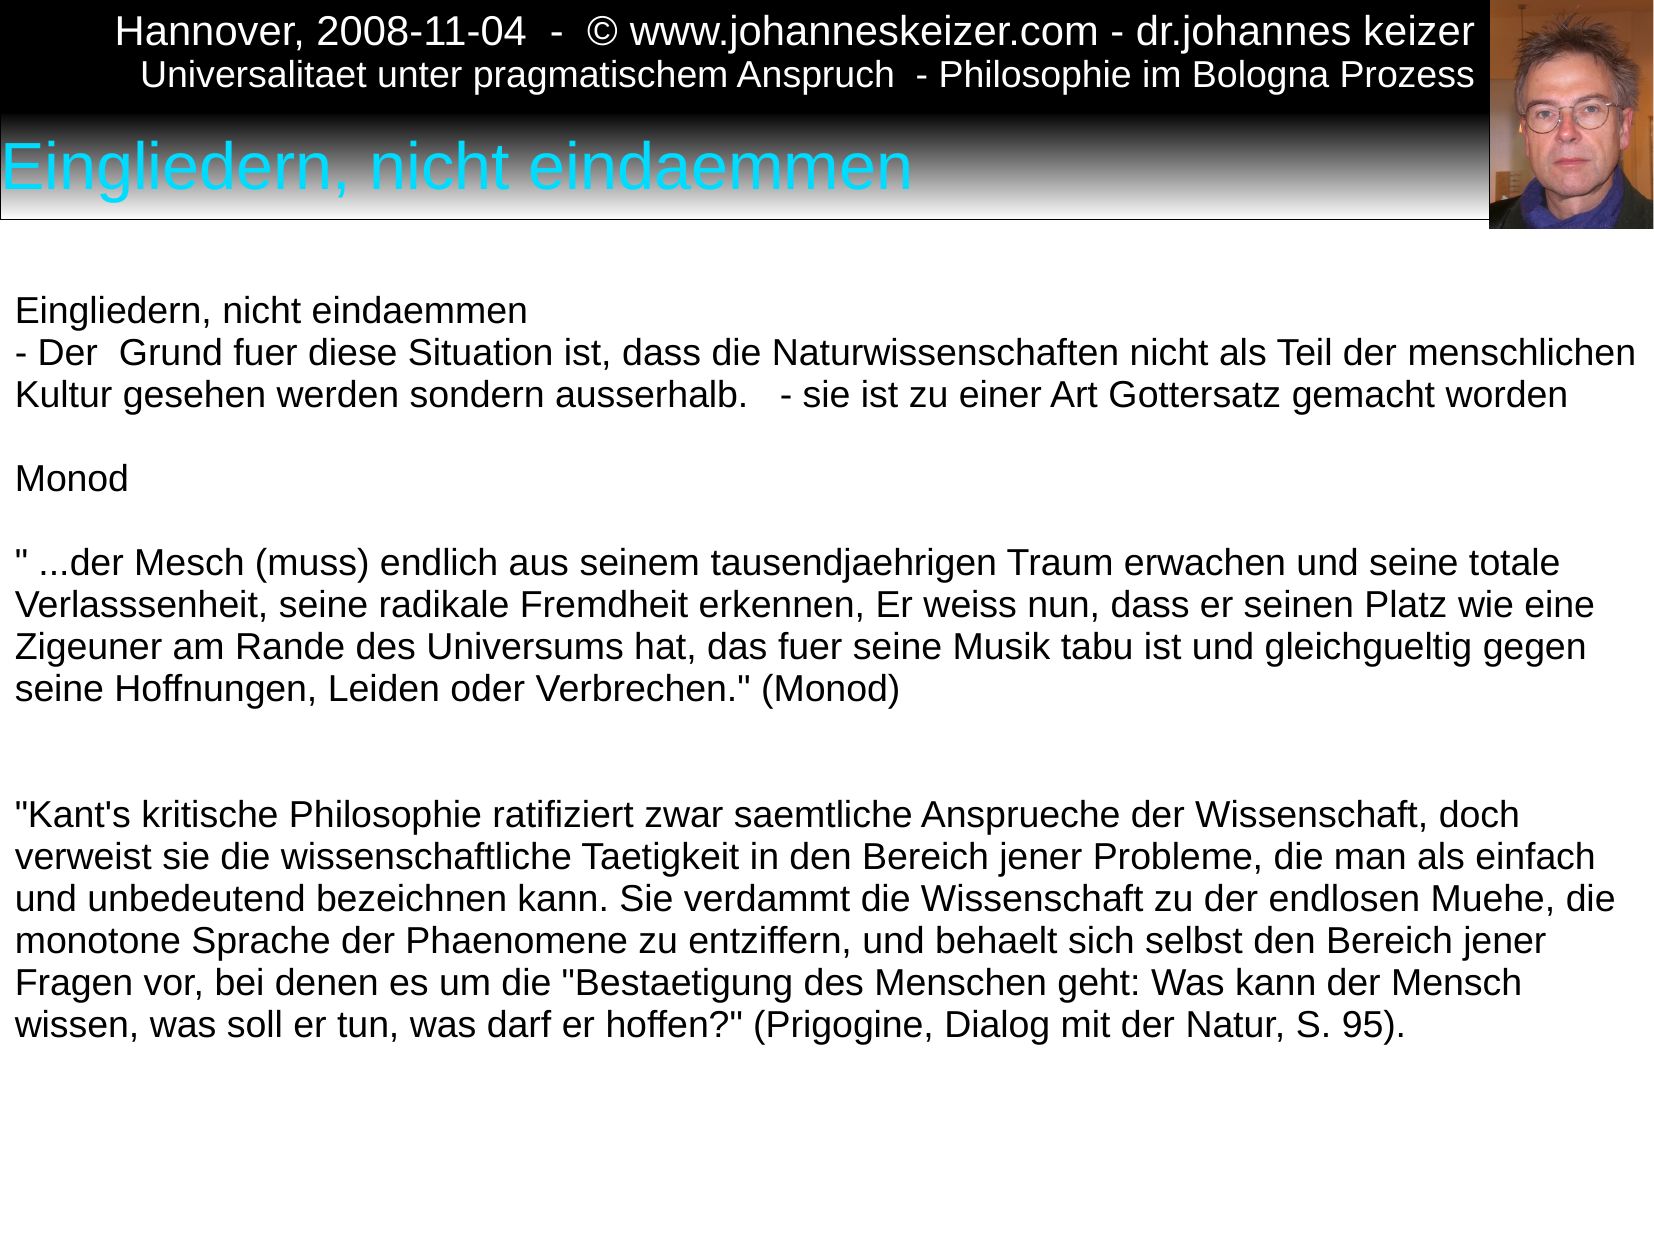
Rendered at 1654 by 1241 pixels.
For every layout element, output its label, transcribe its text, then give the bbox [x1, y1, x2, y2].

title Eingliedern, nicht eindaemmen [0, 113, 1490, 220]
text_box Eingliedern, nicht eindaemmen - Der Grund fuer diese Situation ist, dass die Naturwissenschaften nicht als Teil der menschlichen Kultur gesehen werden sondern ausserhalb. - sie ist zu einer Art Gottersatz gemacht worden Monod " ...der Mesch (muss) endlich aus seinem tausendjaehrigen Traum erwachen und seine totale Verlasssenheit, seine radikale Fremdheit erkennen, Er weiss nun, dass er seinen Platz wie eine Zigeuner am Rande des Universums hat, das fuer seine Musik tabu ist und gleichgueltig gegen seine Hoffnungen, Leiden oder Verbrechen." (Monod) "Kant's kritische Philosophie ratifiziert zwar saemtliche Ansprueche der Wissenschaft, doch verweist sie die wissenschaftliche Taetigkeit in den Bereich jener Probleme, die man als einfach und unbedeutend bezeichnen kann. Sie verdammt die Wissenschaft zu der endlosen Muehe, die monotone Sprache der Phaenomene zu entziffern, und behaelt sich selbst den Bereich jener Fragen vor, bei denen es um die "Bestaetigung des Menschen geht: Was kann der Mensch wissen, was soll er tun, was darf er hoffen?" (Prigogine, Dialog mit der Natur, S. 95). [0, 281, 1654, 1134]
picture [1489, 0, 1654, 229]
